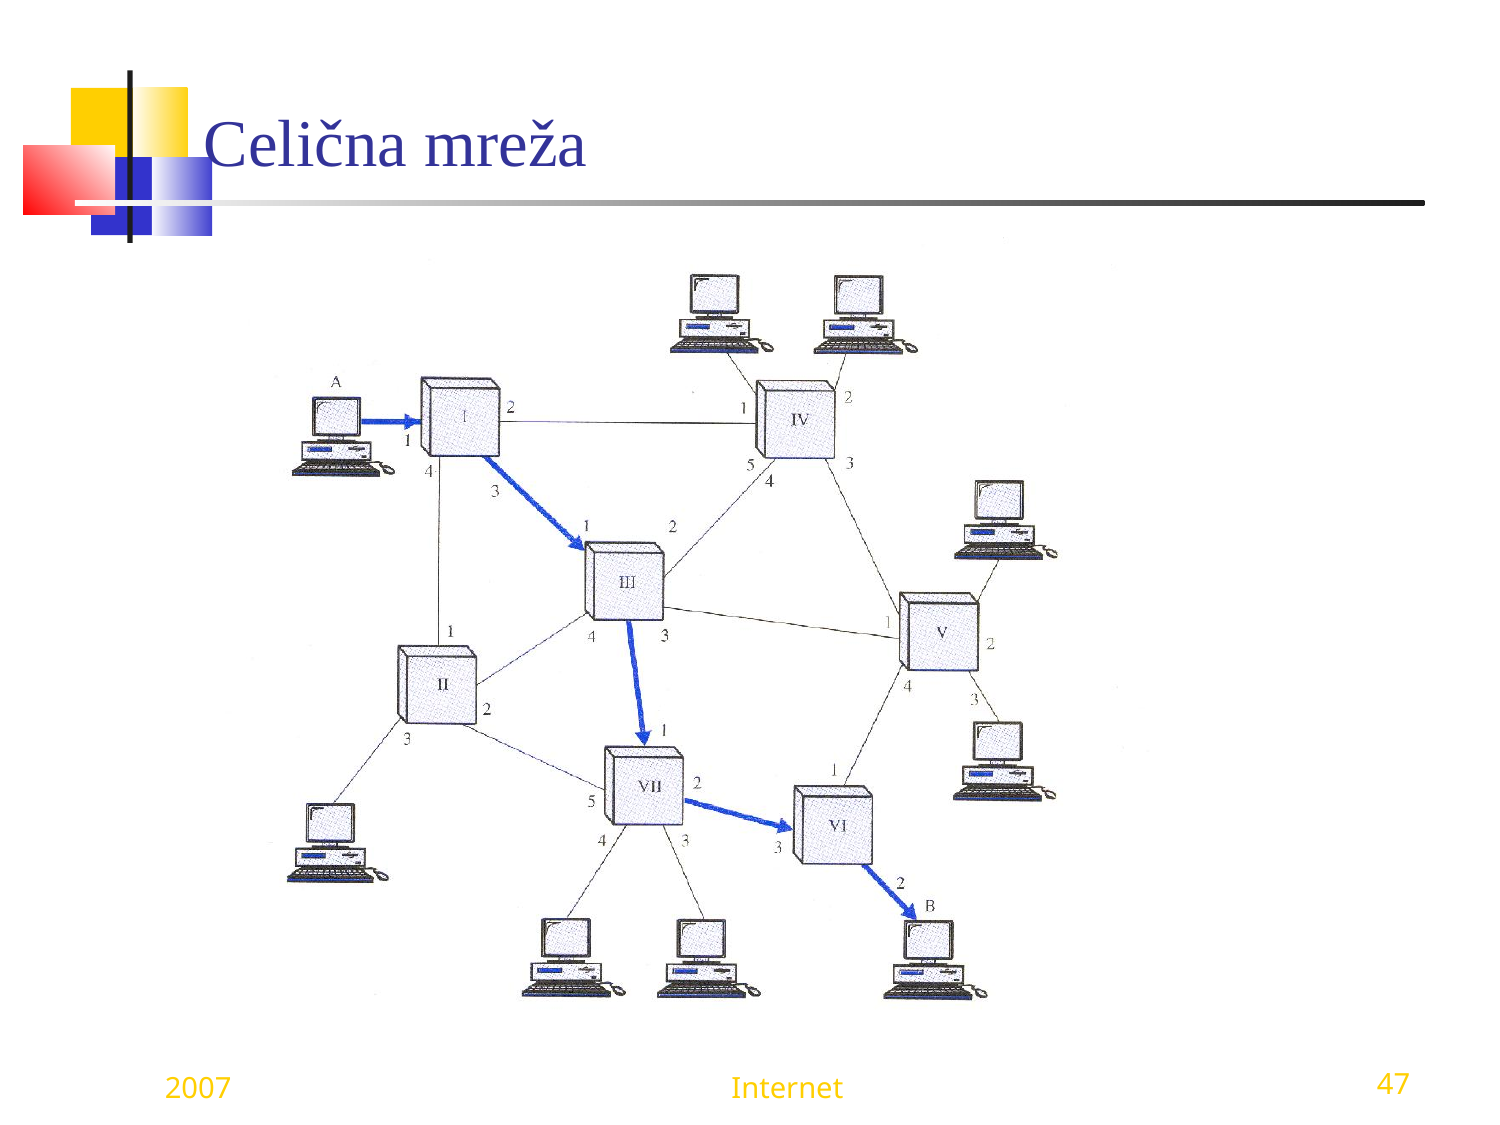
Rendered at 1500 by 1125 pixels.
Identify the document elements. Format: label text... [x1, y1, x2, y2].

text_box 2007 [150, 1037, 463, 1113]
text_box Internet [549, 1037, 1026, 1113]
title Celična mreža [188, 92, 1468, 188]
picture [225, 237, 1150, 1024]
text_box <number> [1112, 1037, 1426, 1113]
